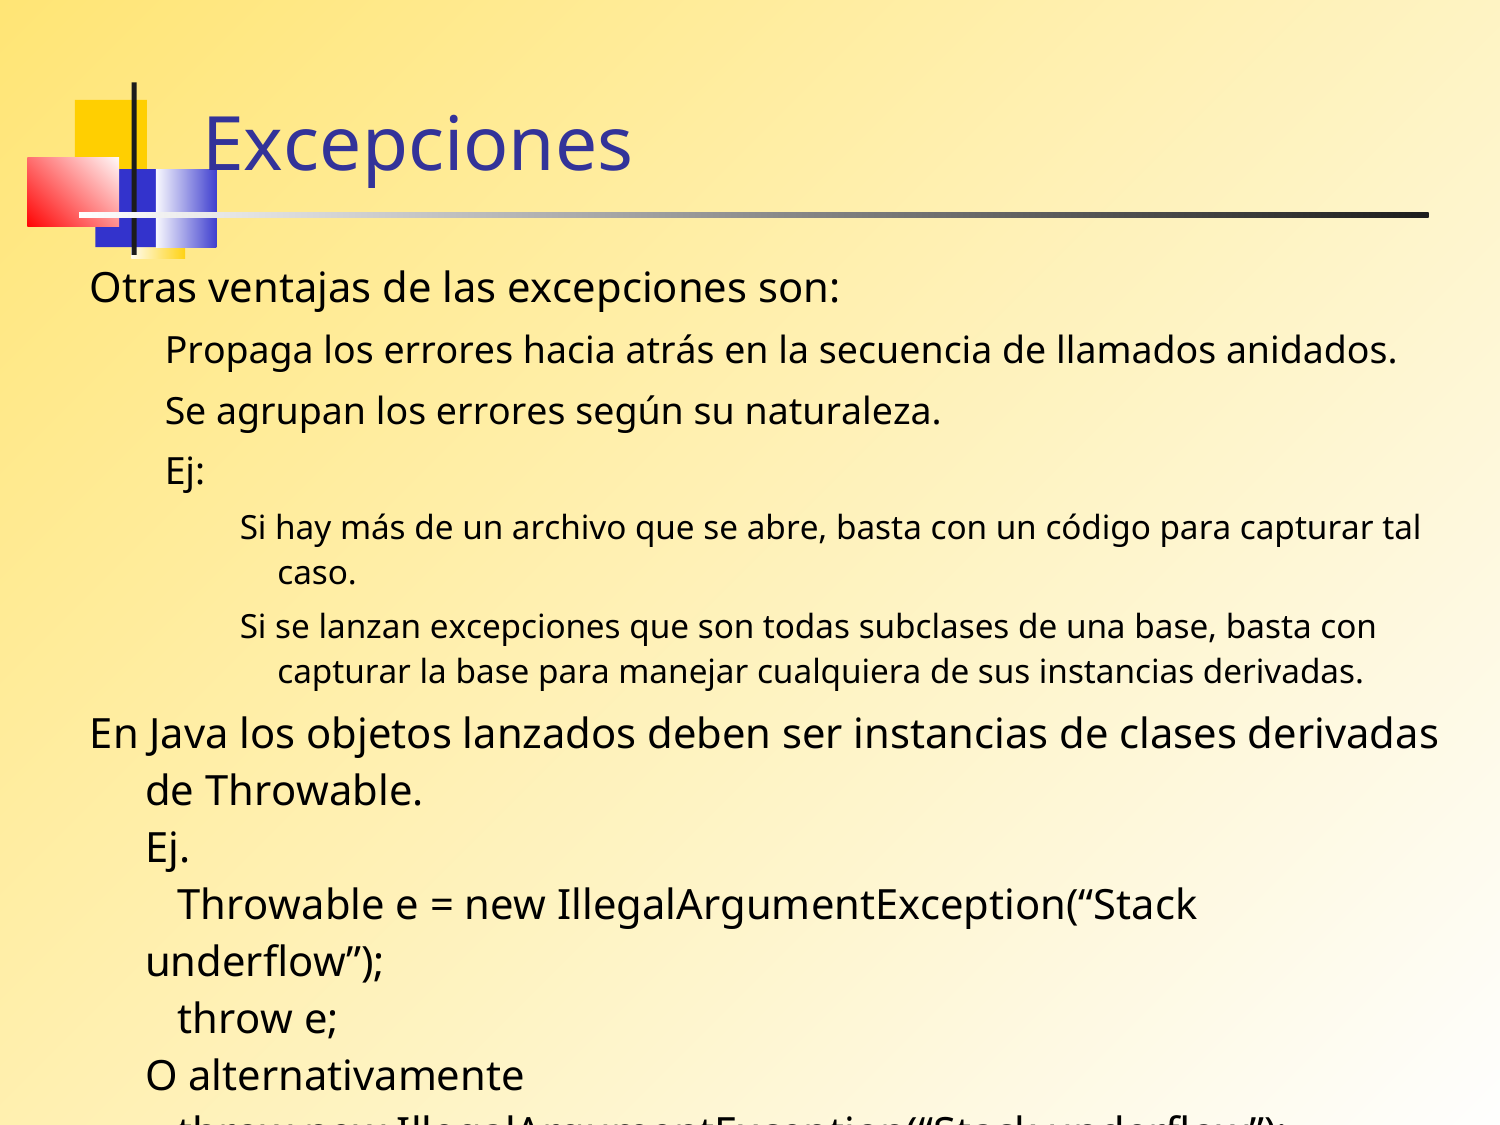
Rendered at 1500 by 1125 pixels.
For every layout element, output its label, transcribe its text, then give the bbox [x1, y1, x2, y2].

title Excepciones [187, 37, 1466, 201]
list Otras ventajas de las excepciones son: Propaga los errores hacia atrás en la secuencia de llamados anidados. Se agrupan los errores según su naturaleza. Ej: Si hay más de un archivo que se abre, basta con un código para capturar tal caso. Si se lanzan excepciones que son todas subclases de una base, basta con capturar la base para manejar cualquiera de sus instancias derivadas. En Java los objetos lanzados deben ser instancias de clases derivadas de Throwable. Ej. Throwable e = new IllegalArgumentException(“Stack underflow”); throw e; O alternativamente throw new IllegalArgumentException(“Stack underflow”); Si una excepción no es procesada, debe ser relanzada. [74, 249, 1463, 1076]
